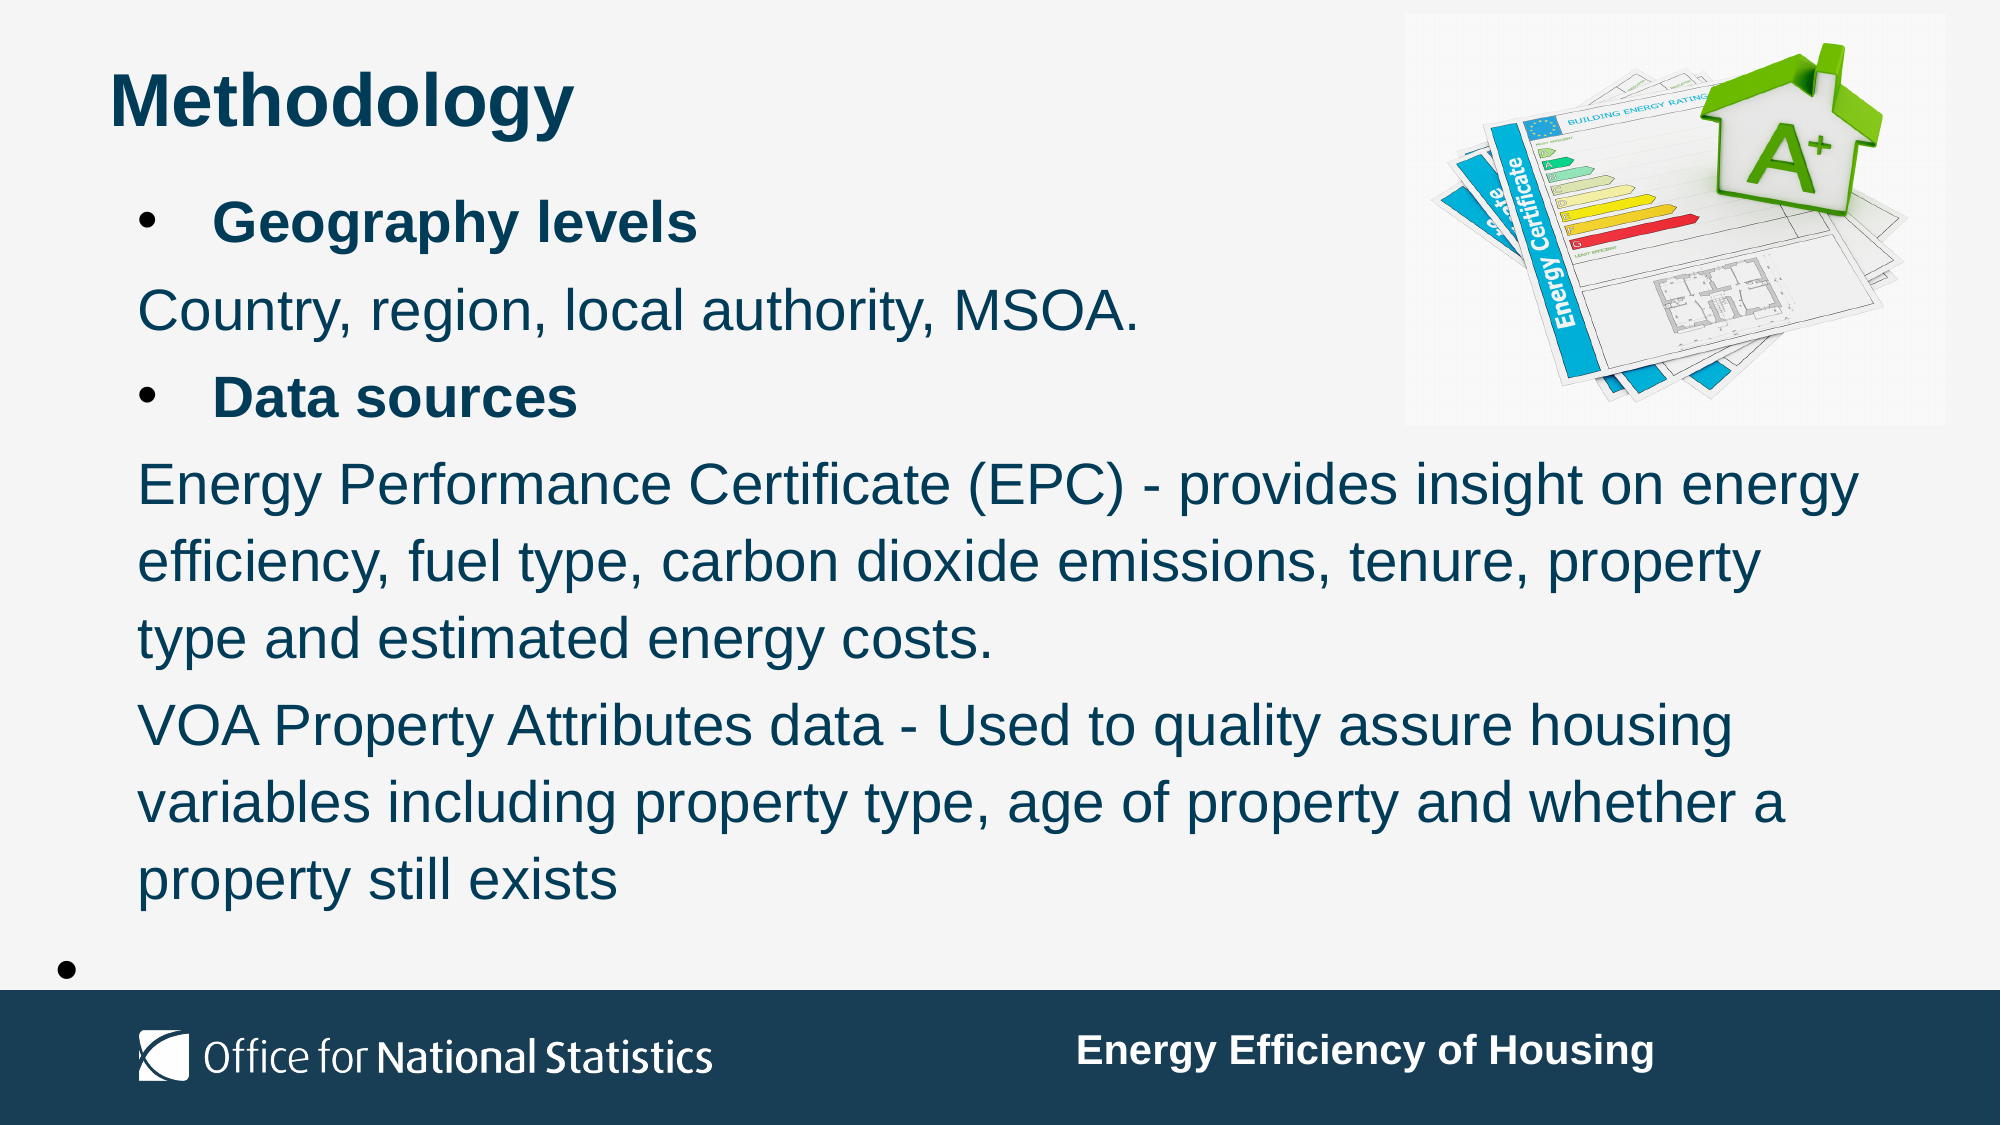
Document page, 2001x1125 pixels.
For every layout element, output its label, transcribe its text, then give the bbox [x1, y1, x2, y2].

title Methodology [109, 57, 1405, 144]
picture [1405, 13, 1946, 426]
list Geography levels Country, region, local authority, MSOA. Data sources Energy Performance Certificate (EPC) - provides insight on energy efficiency, fuel type, carbon dioxide emissions, tenure, property type and estimated energy costs. VOA Property Attributes data - Used to quality assure housing variables including property type, age of property and whether a property still exists [55, 177, 1863, 930]
text_box Energy Efficiency of Housing [1060, 1014, 1980, 1075]
